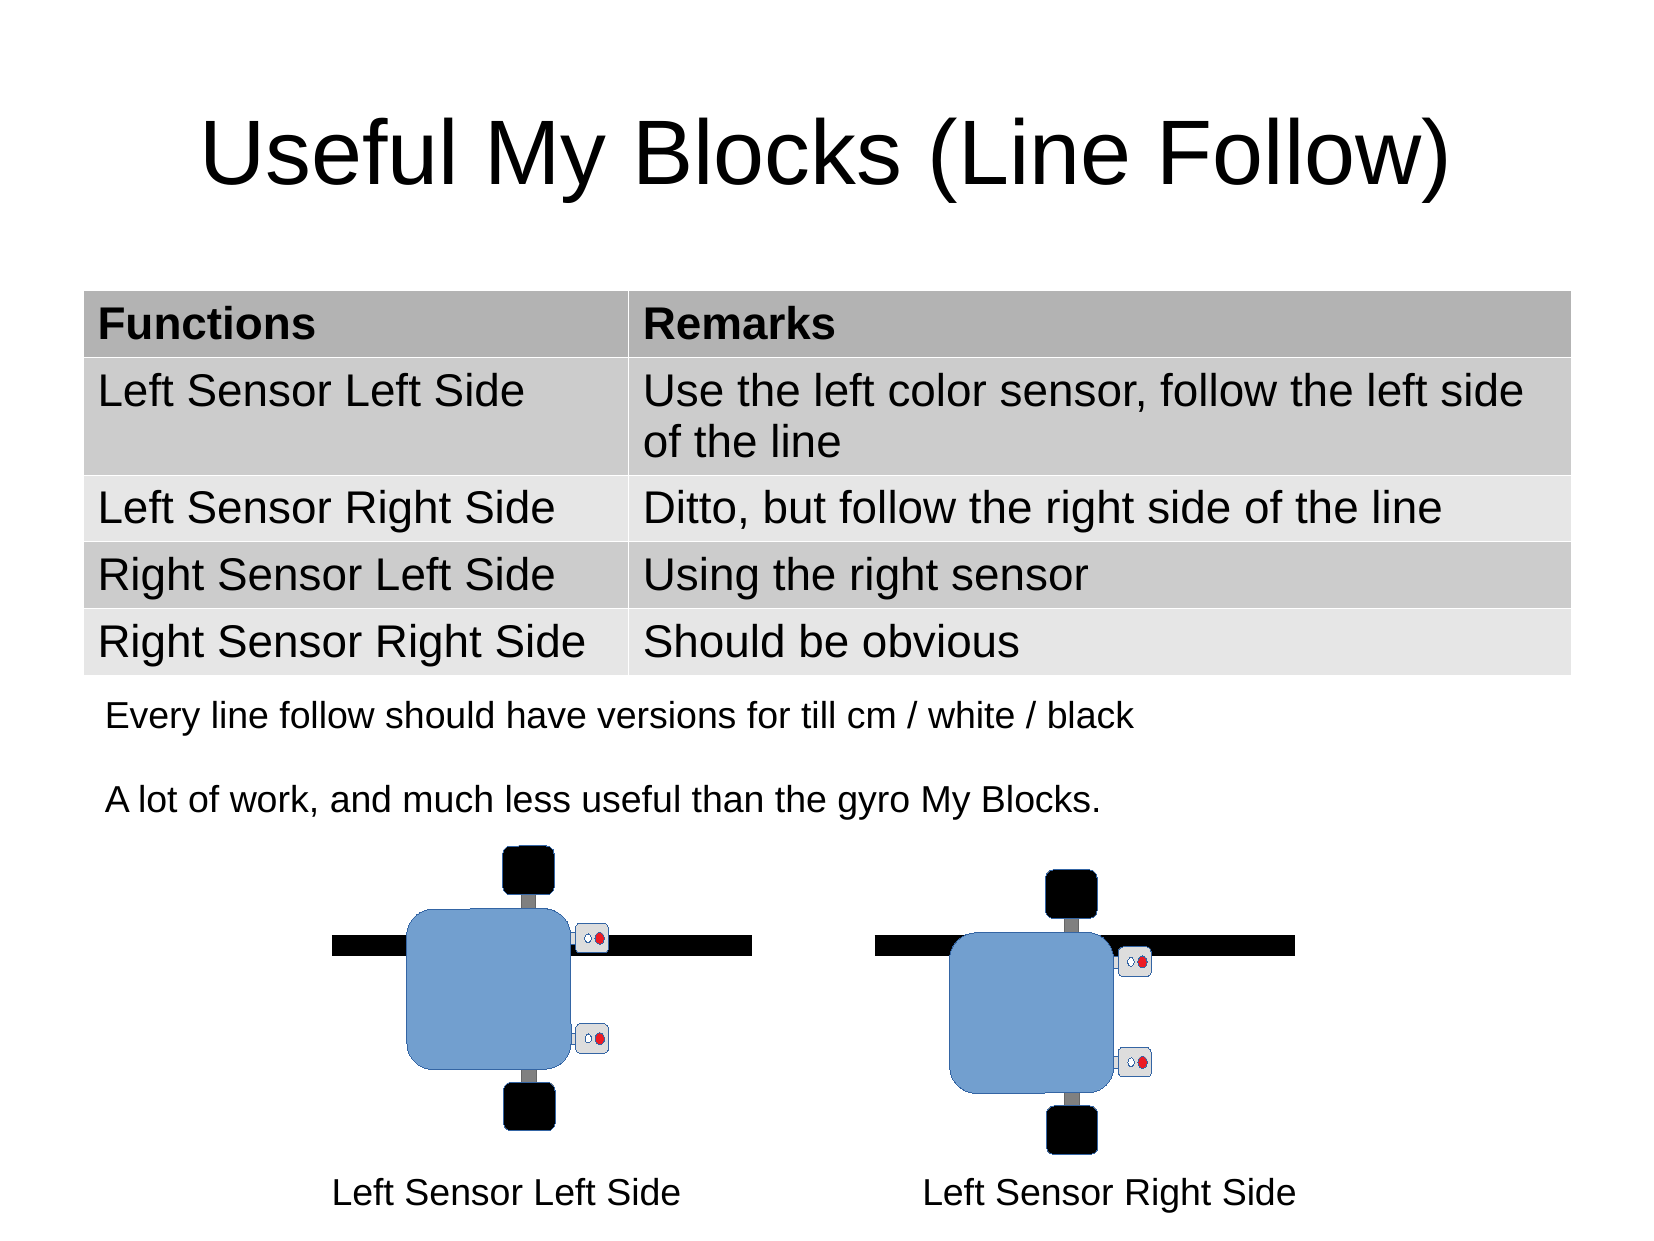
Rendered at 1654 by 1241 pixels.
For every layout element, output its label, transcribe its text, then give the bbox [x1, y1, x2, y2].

table_header Remarks [629, 291, 1571, 357]
table_cell Use the left color sensor, follow the left side of the line [629, 358, 1571, 475]
title Useful My Blocks (Line Follow) [82, 49, 1571, 257]
table_cell Left Sensor Right Side [84, 476, 628, 541]
table_cell Right Sensor Left Side [84, 542, 628, 608]
table_cell Left Sensor Left Side [84, 358, 628, 475]
text_box [949, 871, 1152, 1155]
text_box Left Sensor Left Side [316, 1164, 737, 1221]
text_box [406, 871, 609, 1131]
table_cell Using the right sensor [629, 542, 1571, 608]
table_cell Should be obvious [629, 609, 1571, 675]
text_box Every line follow should have versions for till cm / white / black A lot of work, and much less useful than the gyro My Blocks. [90, 687, 1561, 871]
table_cell Right Sensor Right Side [84, 609, 628, 675]
text_box Left Sensor Right Side [907, 1164, 1328, 1221]
table_header Functions [84, 291, 628, 357]
table_cell Ditto, but follow the right side of the line [629, 476, 1571, 541]
